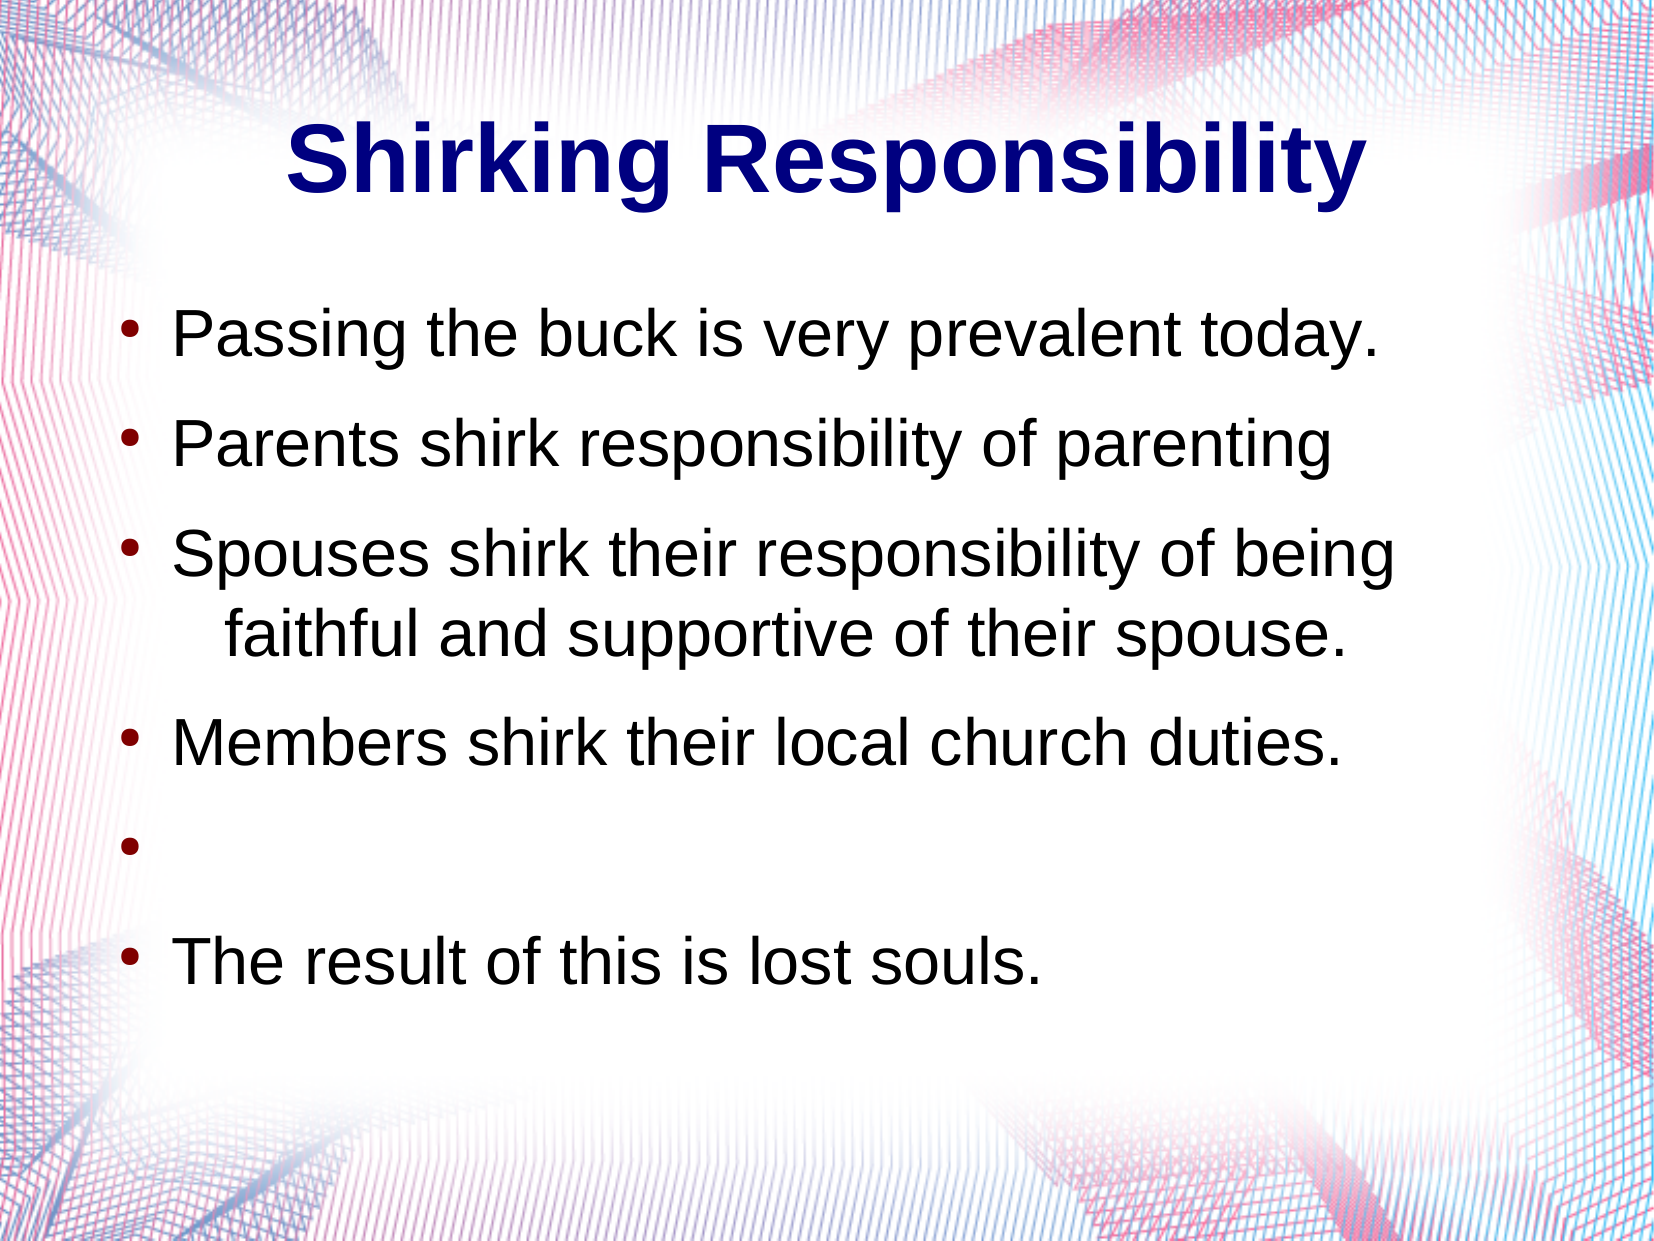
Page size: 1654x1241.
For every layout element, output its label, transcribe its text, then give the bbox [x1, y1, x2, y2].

list Passing the buck is very prevalent today. Parents shirk responsibility of parenting Spouses shirk their responsibility of being faithful and supportive of their spouse. Members shirk their local church duties. The result of this is lost souls. [82, 290, 1571, 1109]
title Shirking Responsibility [82, 49, 1571, 257]
